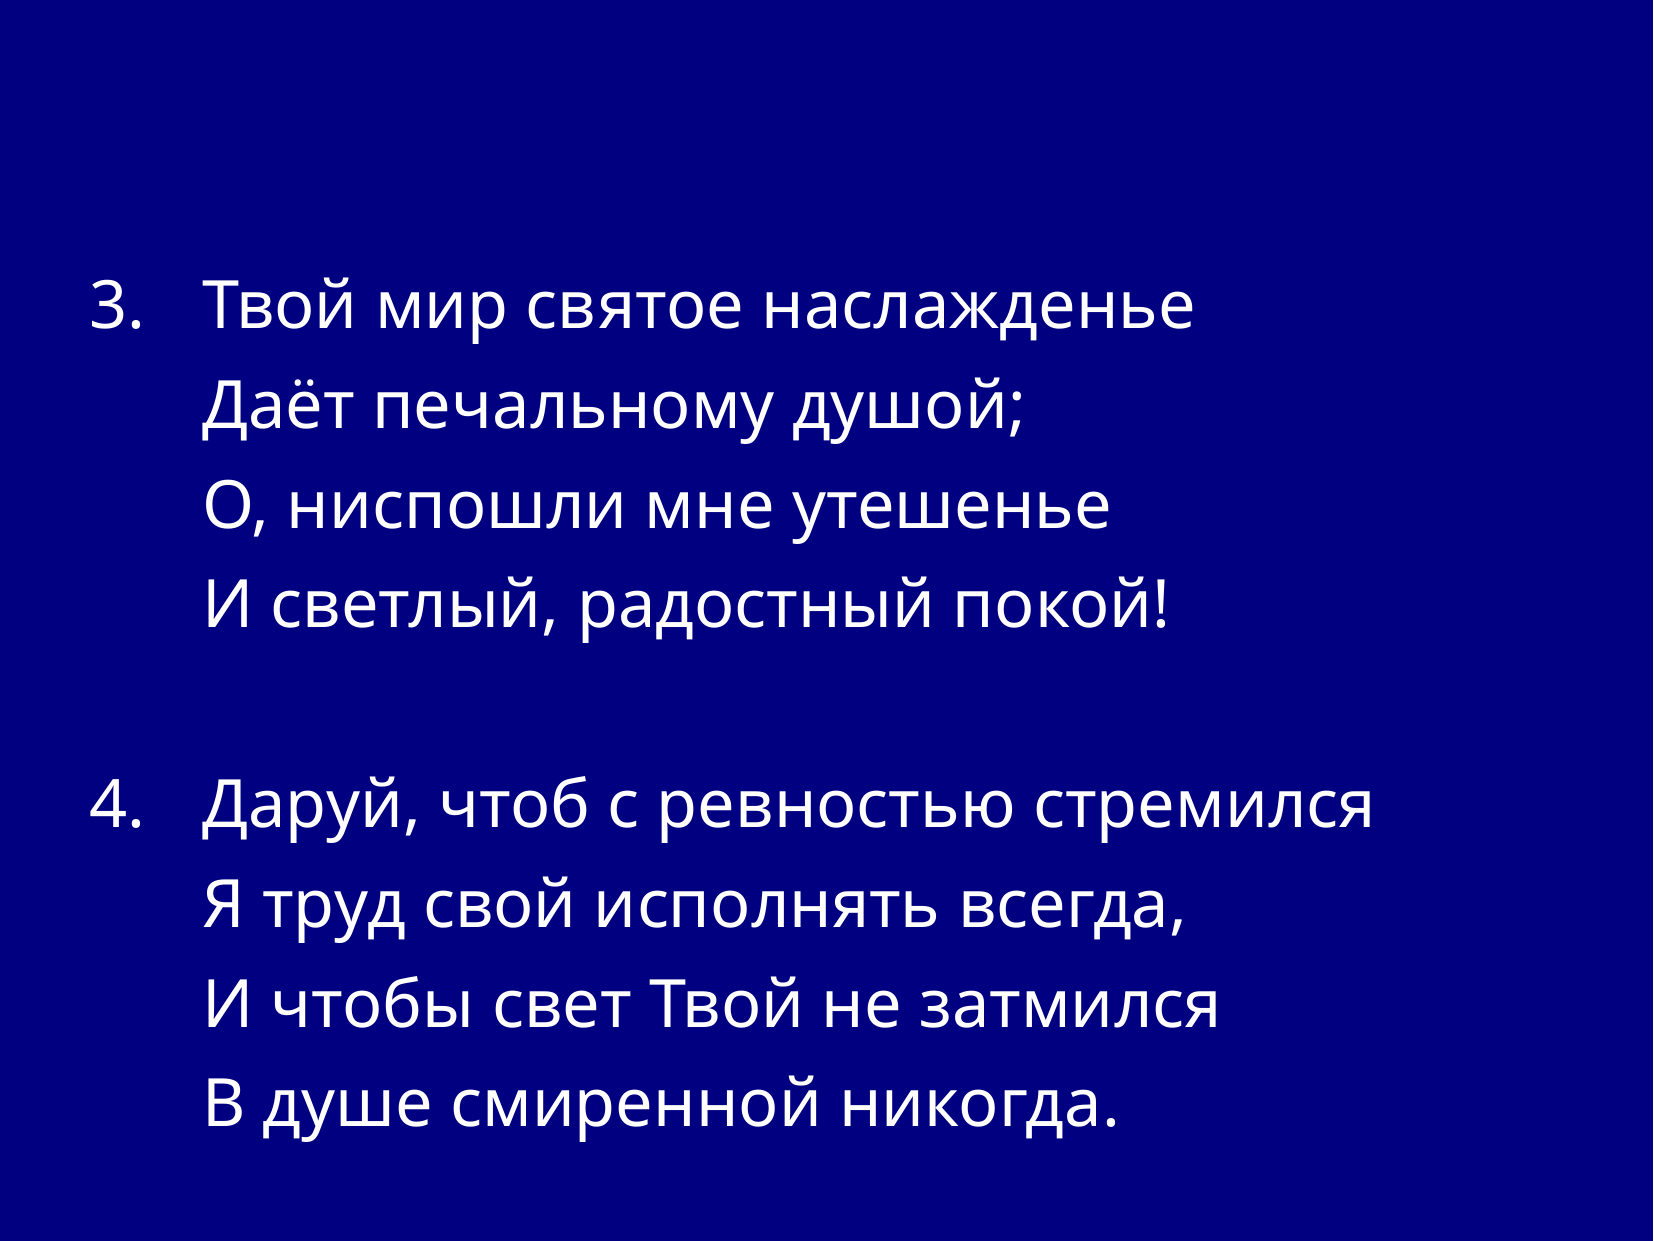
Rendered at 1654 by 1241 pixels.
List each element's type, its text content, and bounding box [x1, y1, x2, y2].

text_box 3. Твой мир святое наслажденье Даёт печальному душой; О, ниспошли мне утешенье И светлый, радостный покой! 4. Даруй, чтоб с ревностью стремился Я труд свой исполнять всегда, И чтобы свет Твой не затмился В душе смиренной никогда. [75, 150, 1653, 1163]
